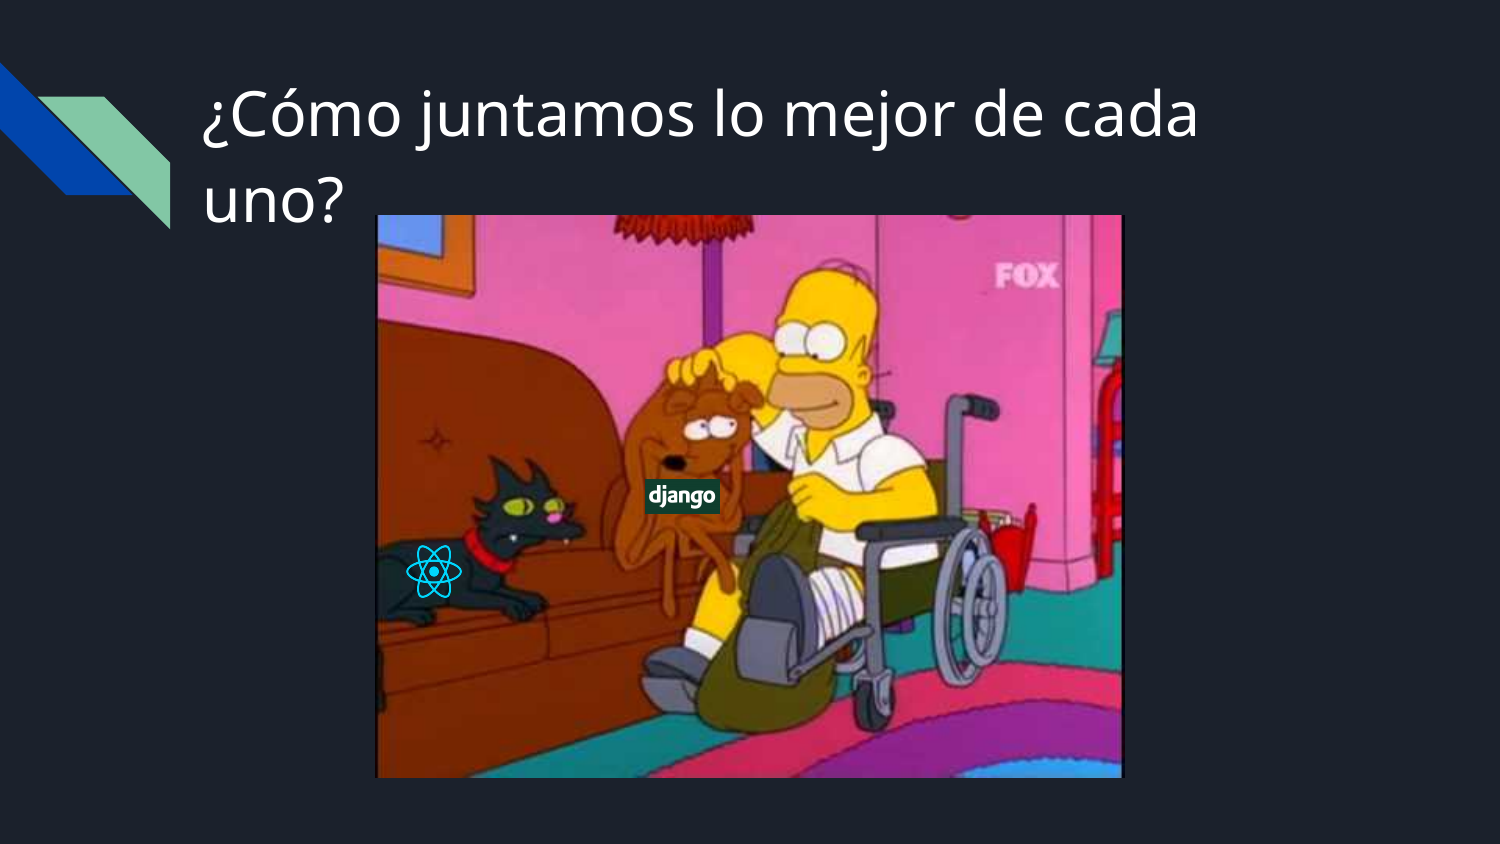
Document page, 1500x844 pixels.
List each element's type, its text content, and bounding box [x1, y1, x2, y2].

picture [375, 215, 1125, 778]
title ¿Cómo juntamos lo mejor de cada uno? [187, 47, 1370, 204]
